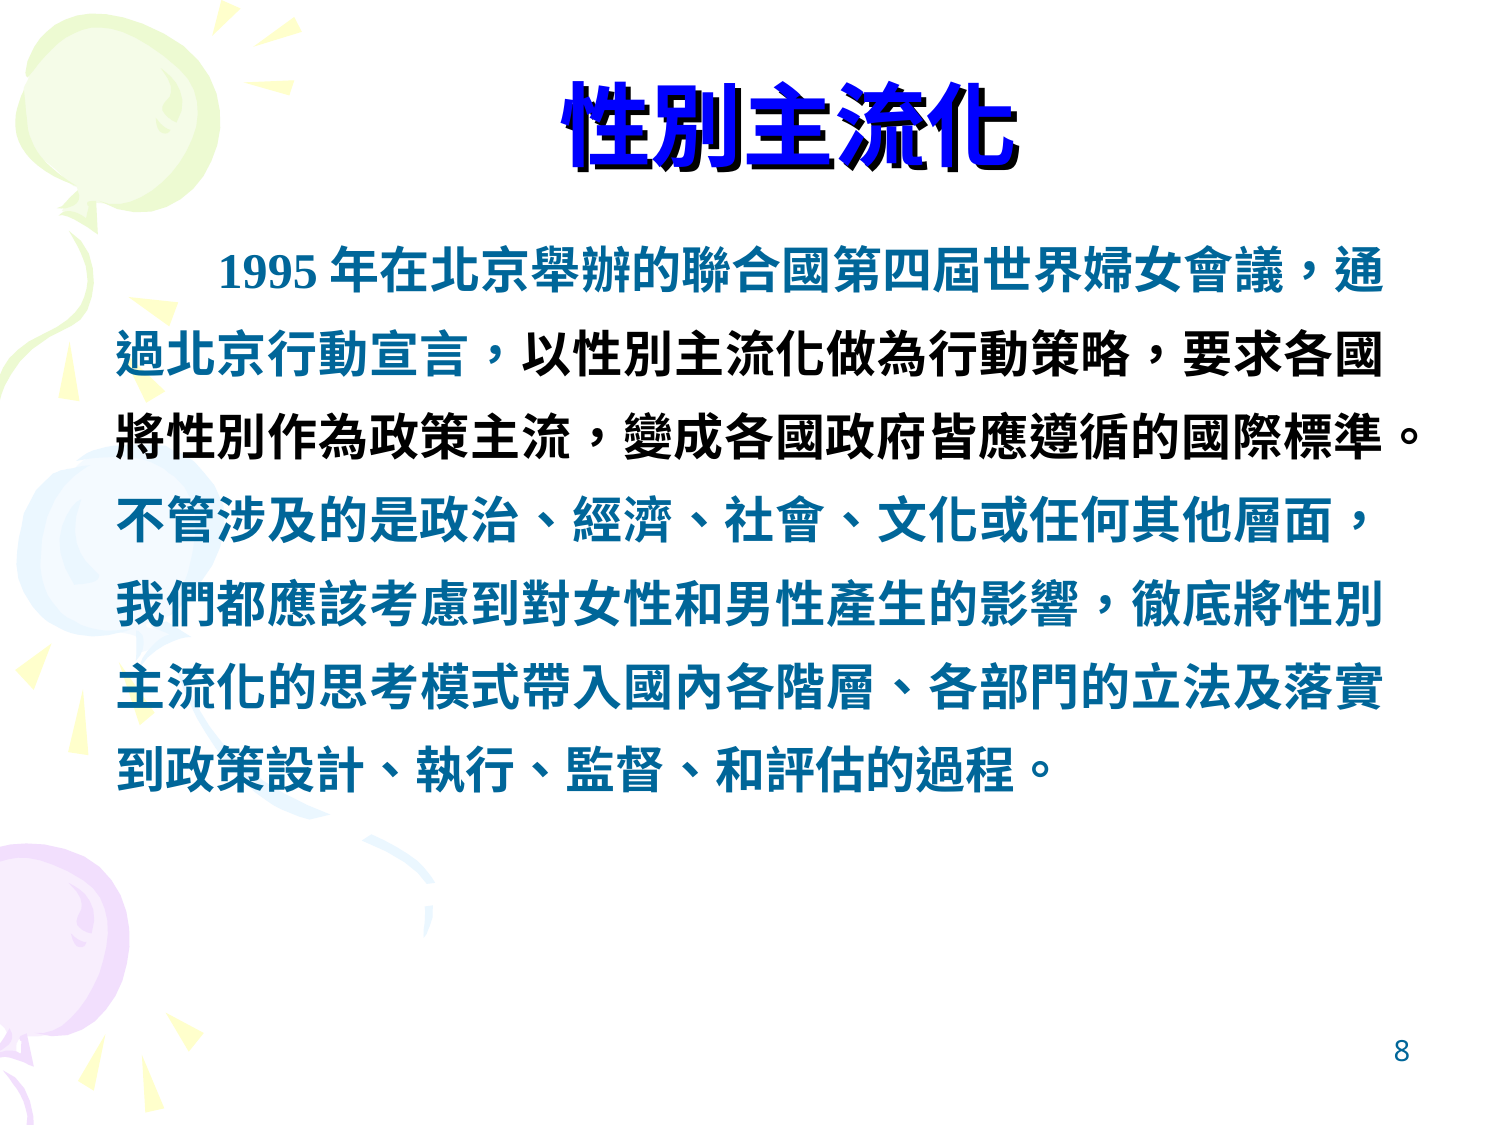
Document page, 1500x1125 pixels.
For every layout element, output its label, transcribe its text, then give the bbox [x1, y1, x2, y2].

title 性別主流化 [41, 66, 1459, 187]
text_box <編號> [1074, 1024, 1426, 1100]
list 1995年在北京舉辦的聯合國第四屆世界婦女會議，通過北京行動宣言，以性別主流化做為行動策略，要求各國將性別作為政策主流，變成各國政府皆應遵循的國際標準。不管涉及的是政治、經濟、社會、文化或任何其他層面，我們都應該考慮到對女性和男性產生的影響，徹底將性別主流化的思考模式帶入國內各階層、各部門的立法及落實到政策設計、執行、監督、和評估的過程。 [100, 208, 1400, 994]
